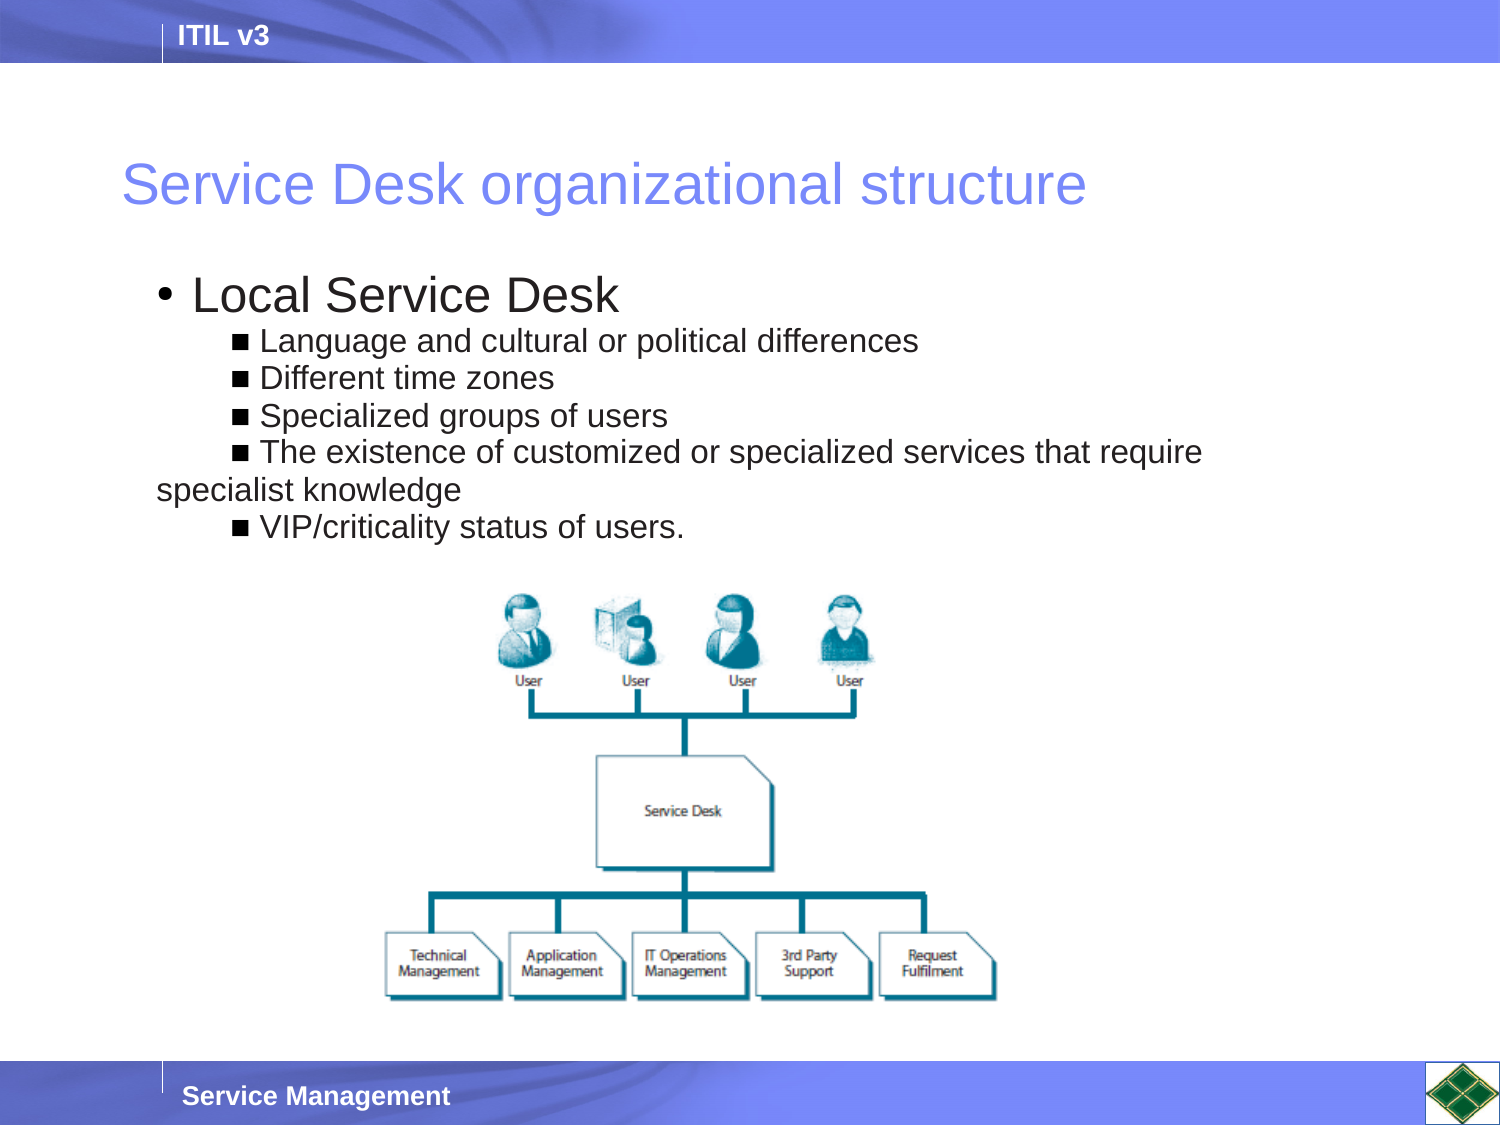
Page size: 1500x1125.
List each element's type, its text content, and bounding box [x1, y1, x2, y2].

picture [0, 0, 1500, 63]
text_box Local Service Desk ■ Language and cultural or political differences ■ Different time zones ■ Specialized groups of users ■ The existence of customized or specialized services that require specialist knowledge ■ VIP/criticality status of users. [141, 259, 1359, 993]
picture [366, 578, 1015, 1014]
text_box Service Desk organizational structure [106, 143, 1406, 260]
picture [0, 1061, 1500, 1125]
picture [1426, 1063, 1499, 1124]
